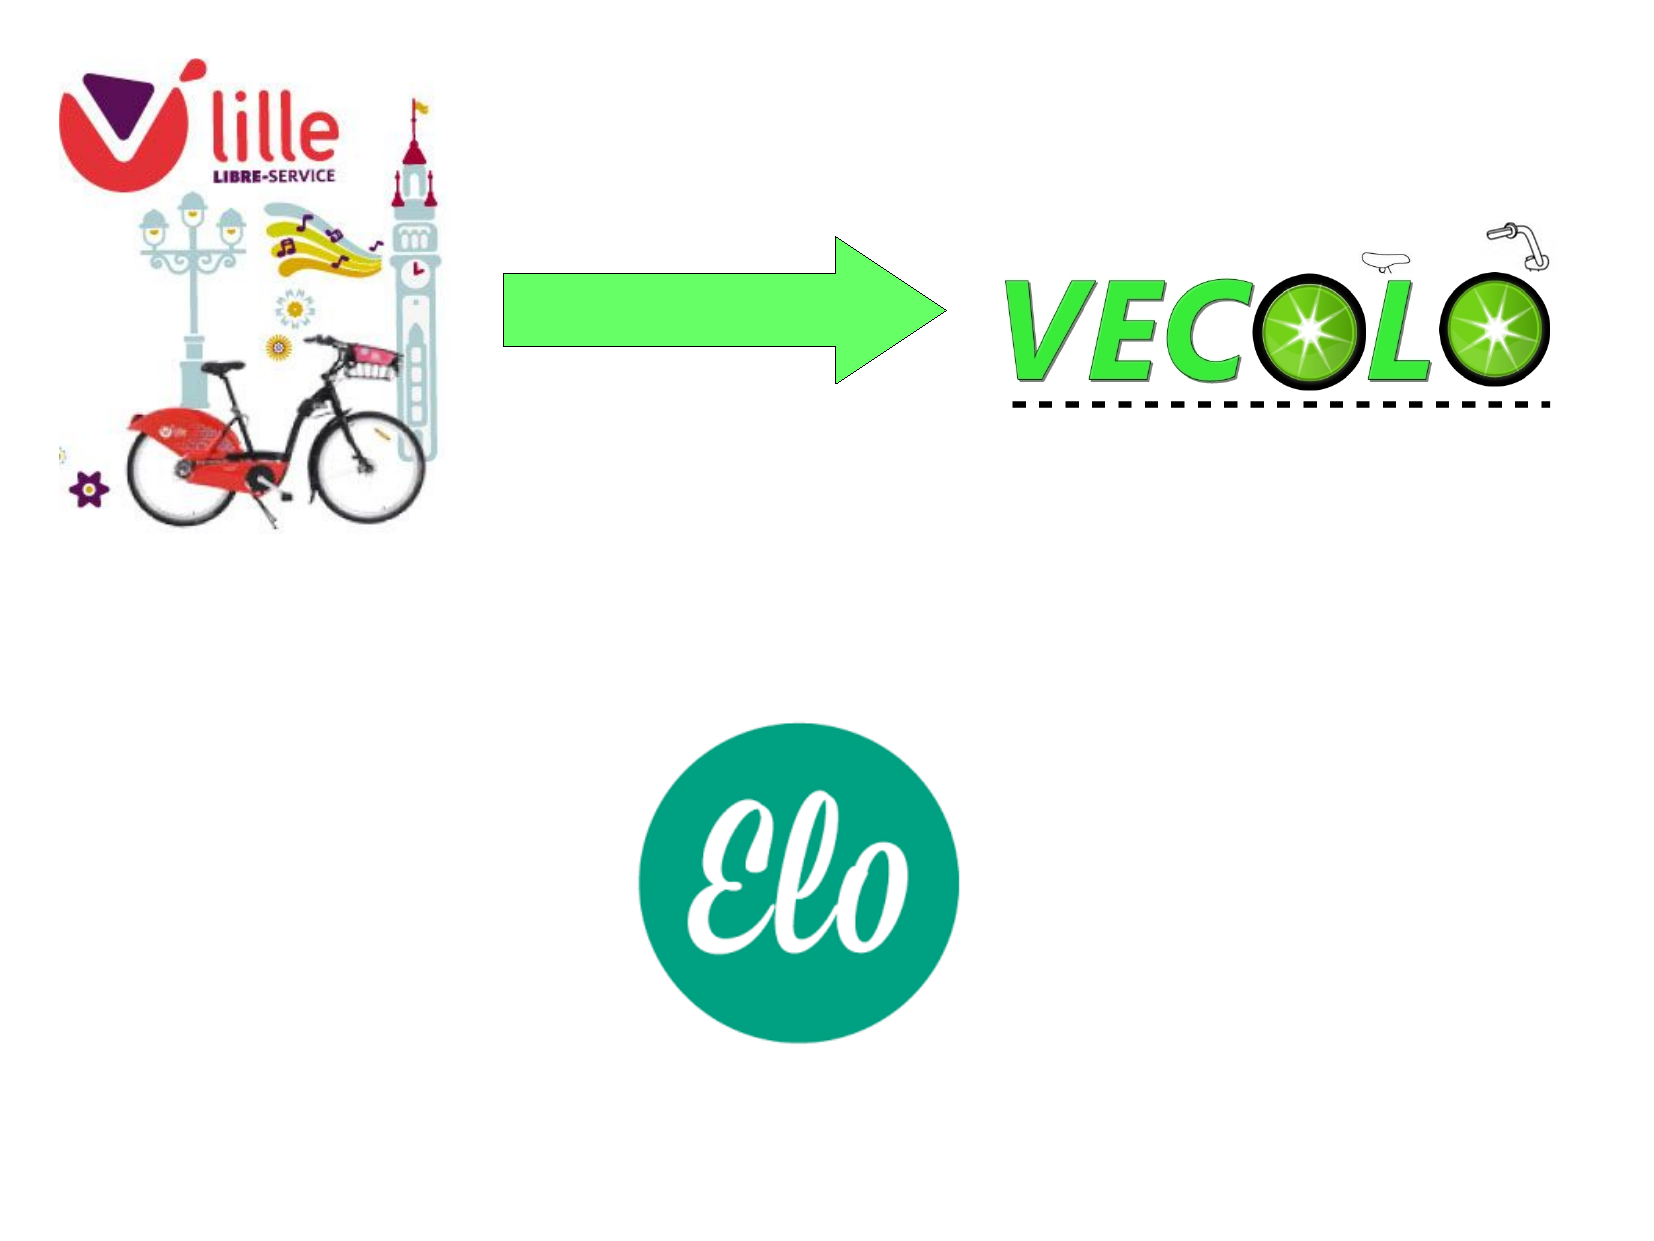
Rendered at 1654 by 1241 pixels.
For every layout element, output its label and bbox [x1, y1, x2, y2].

picture [622, 708, 975, 1061]
text_box [503, 236, 947, 384]
picture [59, 58, 450, 534]
picture [1003, 206, 1565, 444]
